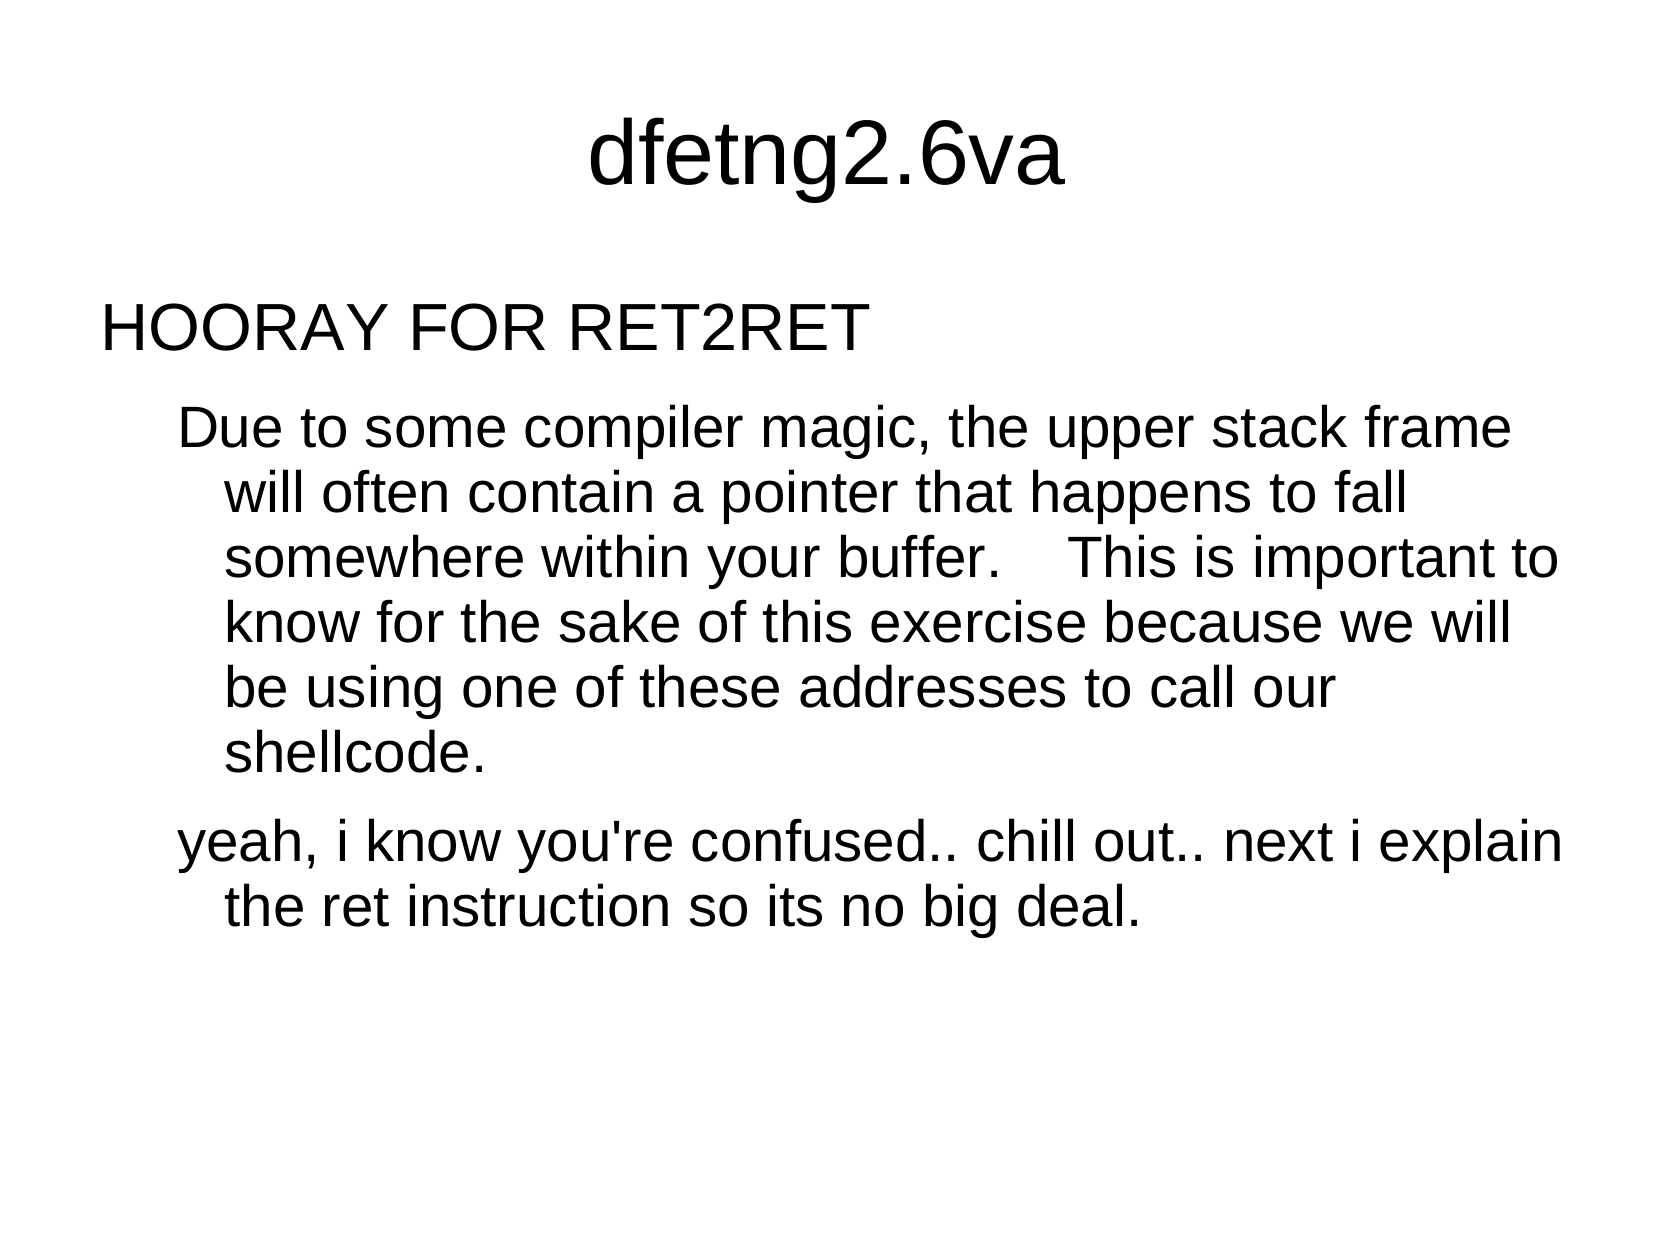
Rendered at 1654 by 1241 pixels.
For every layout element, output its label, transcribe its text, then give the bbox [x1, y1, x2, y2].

list HOORAY FOR RET2RET Due to some compiler magic, the upper stack frame will often contain a pointer that happens to fall somewhere within your buffer. This is important to know for the sake of this exercise because we will be using one of these addresses to call our shellcode. yeah, i know you're confused.. chill out.. next i explain the ret instruction so its no big deal. [82, 290, 1571, 1109]
title dfetng2.6va [82, 49, 1571, 257]
